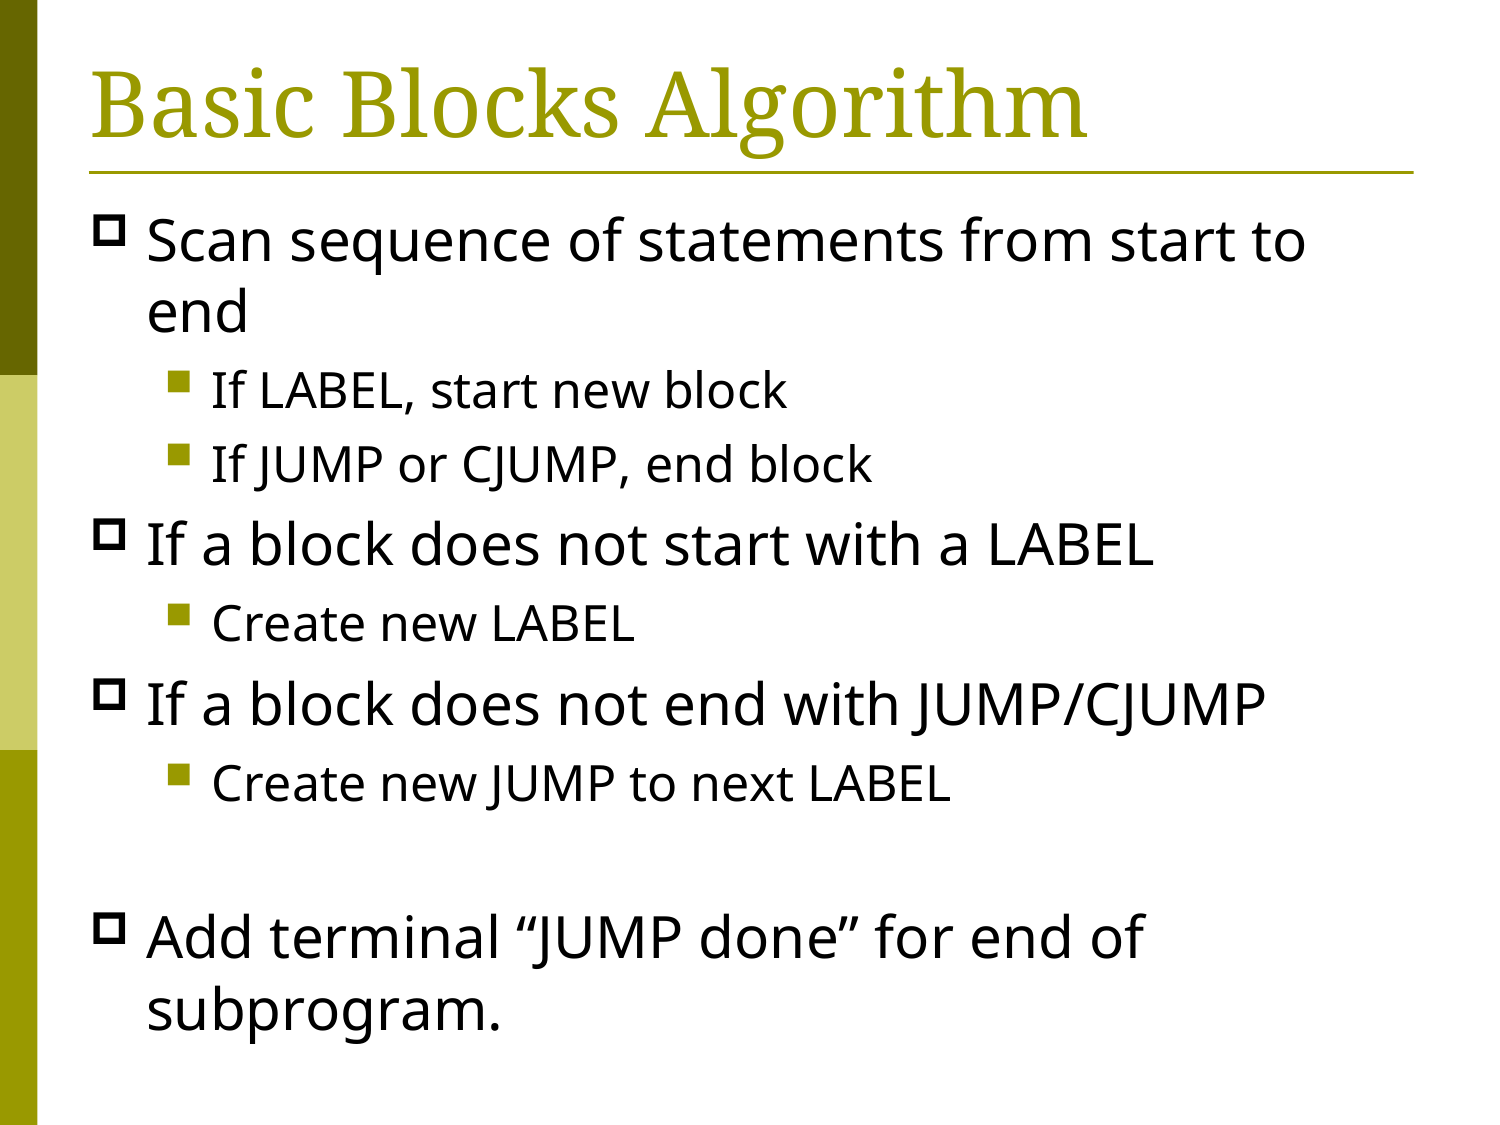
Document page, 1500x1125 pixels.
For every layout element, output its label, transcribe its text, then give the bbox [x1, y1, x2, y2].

title Basic Blocks Algorithm [75, 45, 1426, 173]
list Scan sequence of statements from start to end If LABEL, start new block If JUMP or CJUMP, end block If a block does not start with a LABEL Create new LABEL If a block does not end with JUMP/CJUMP Create new JUMP to next LABEL Add terminal “JUMP done” for end of subprogram. [75, 196, 1426, 1006]
